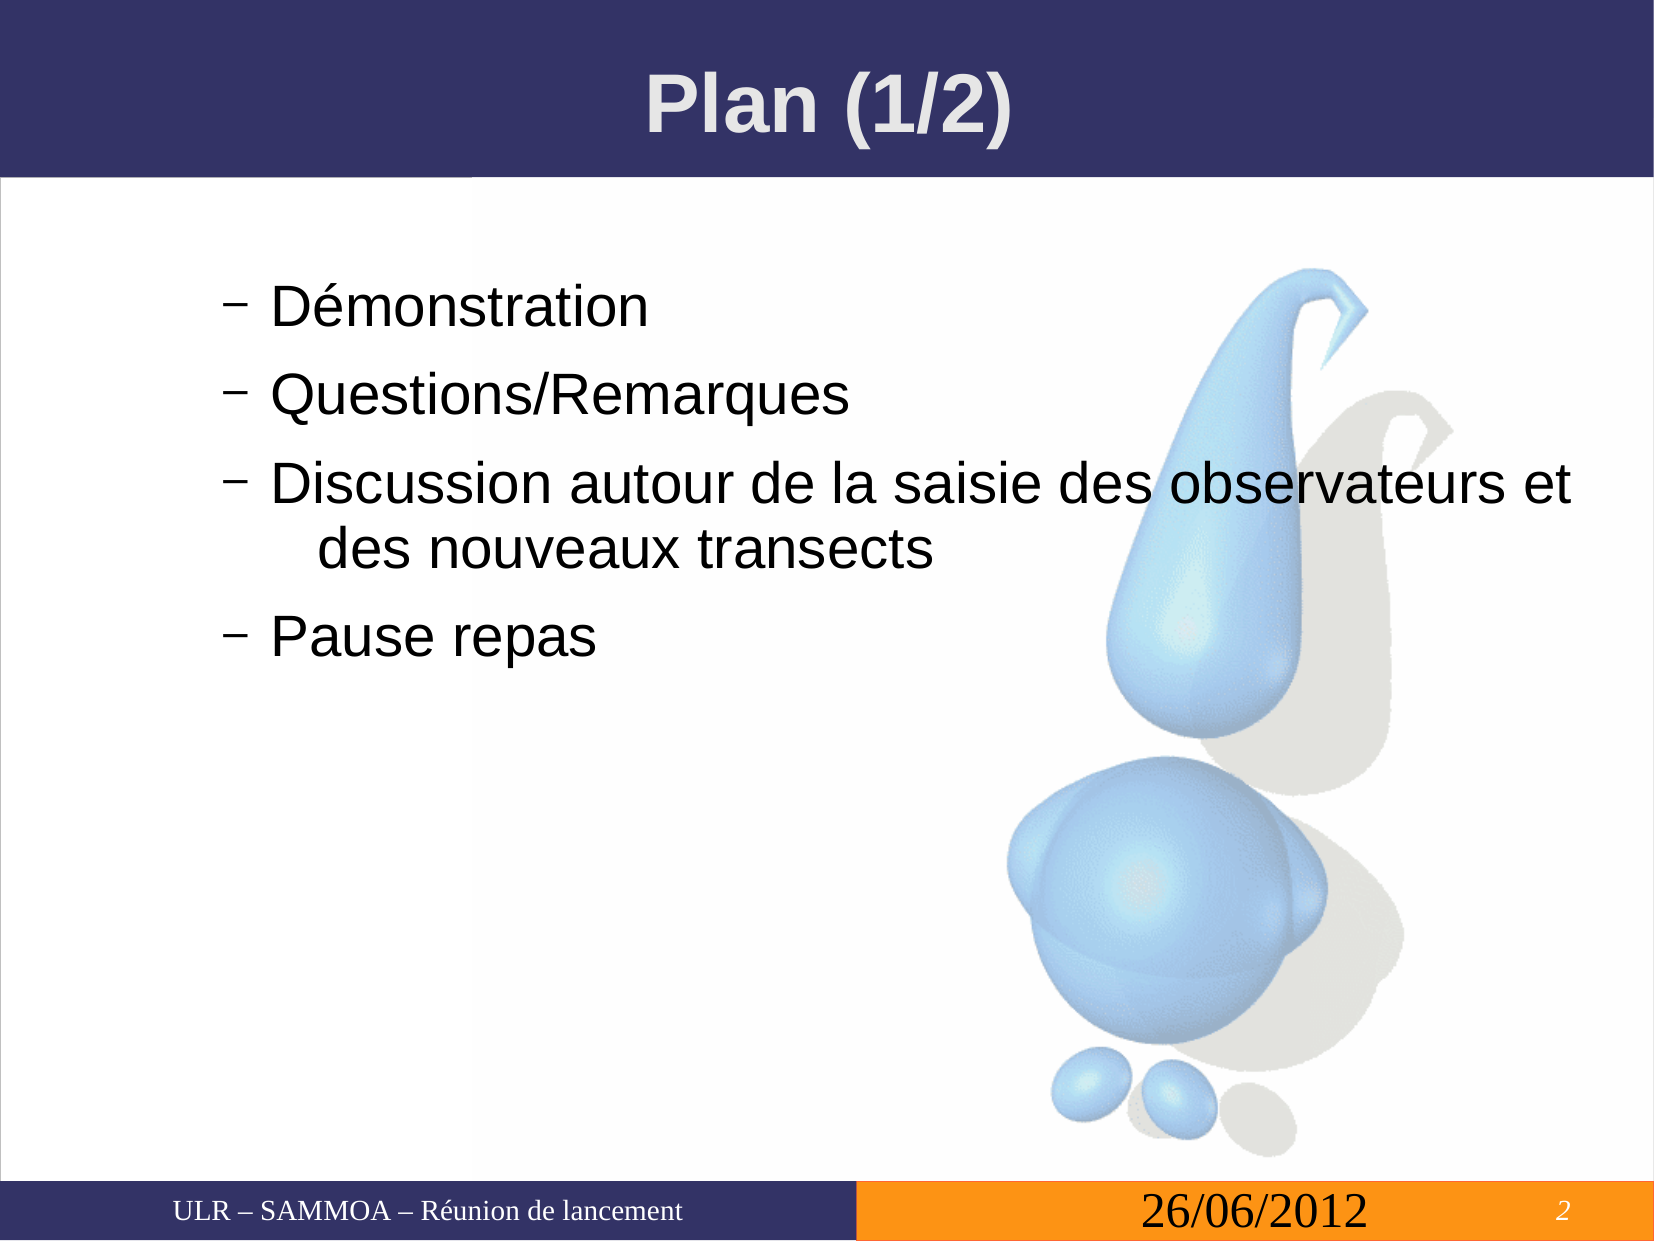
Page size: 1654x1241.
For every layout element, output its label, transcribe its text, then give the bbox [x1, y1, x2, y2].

picture [472, 178, 1654, 1181]
list Démonstration Questions/Remarques Discussion autour de la saisie des observateurs et des nouveaux transects Pause repas [34, 273, 1600, 1052]
title Plan (1/2) [123, 0, 1536, 208]
